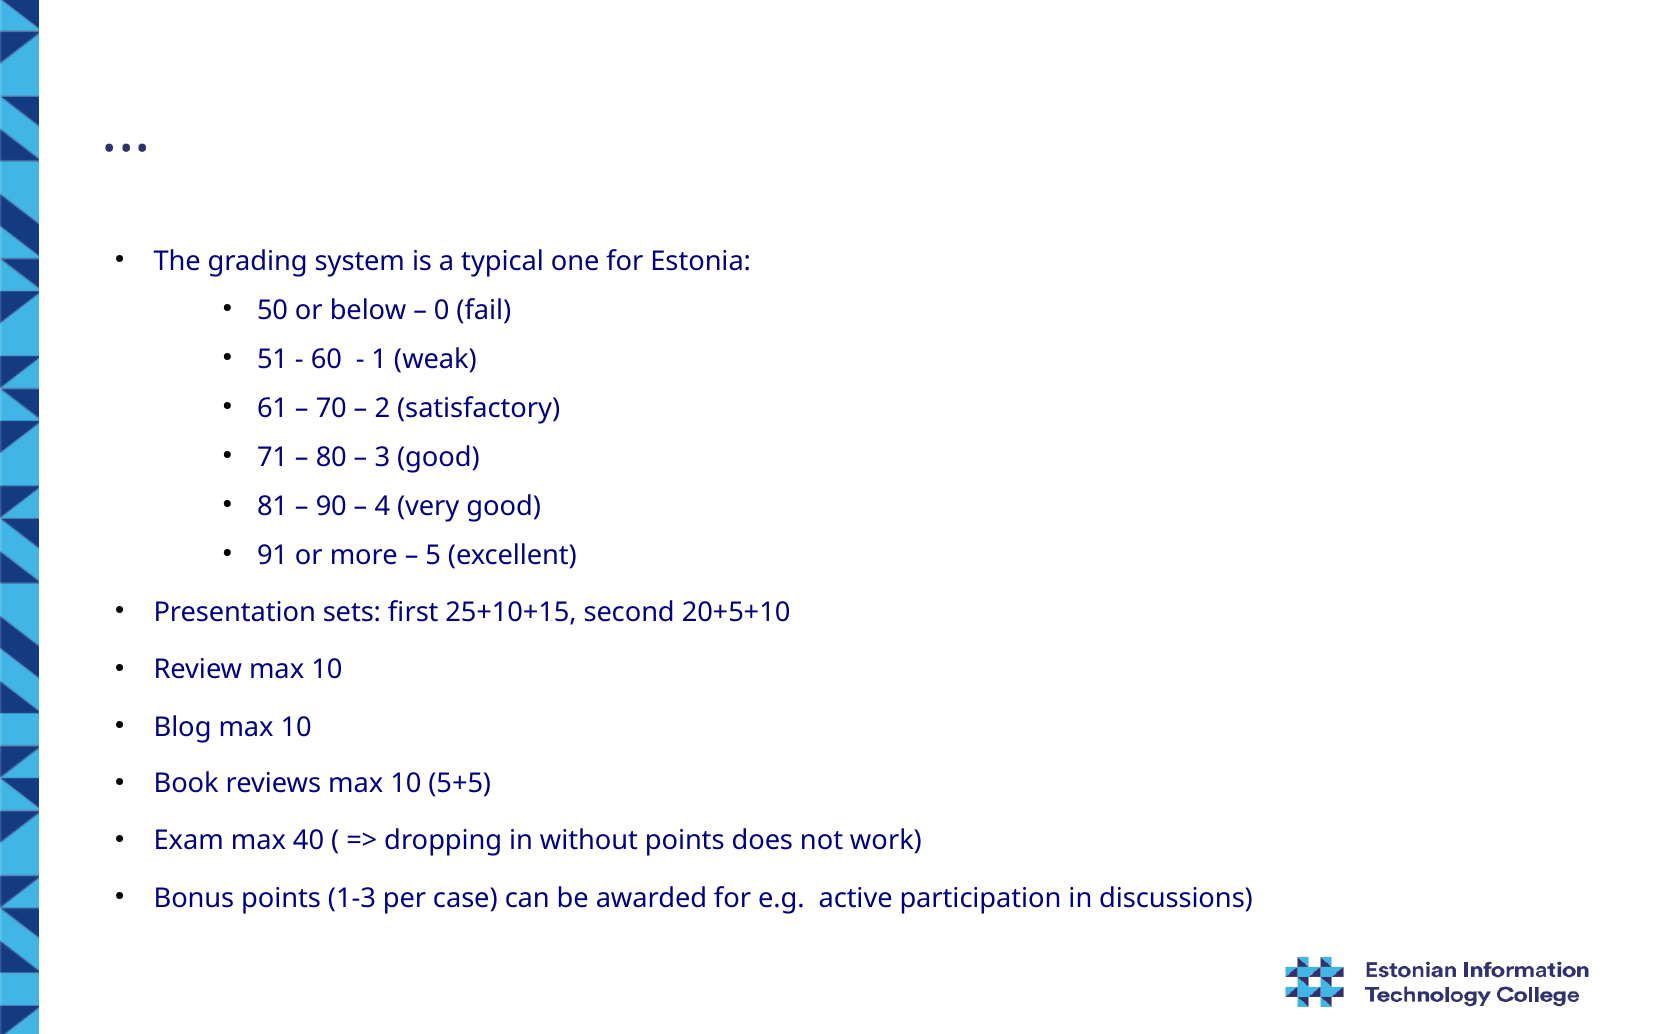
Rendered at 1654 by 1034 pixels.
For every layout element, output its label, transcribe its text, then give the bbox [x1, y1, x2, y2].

list The grading system is a typical one for Estonia: 50 or below – 0 (fail) 51 - 60 - 1 (weak) 61 – 70 – 2 (satisfactory) 71 – 80 – 3 (good) 81 – 90 – 4 (very good) 91 or more – 5 (excellent) Presentation sets: first 25+10+15, second 20+5+10 Review max 10 Blog max 10 Book reviews max 10 (5+5) Exam max 40 ( => dropping in without points does not work) Bonus points (1-3 per case) can be awarded for e.g. active participation in discussions) [101, 241, 1591, 924]
title ... [101, 41, 1224, 214]
